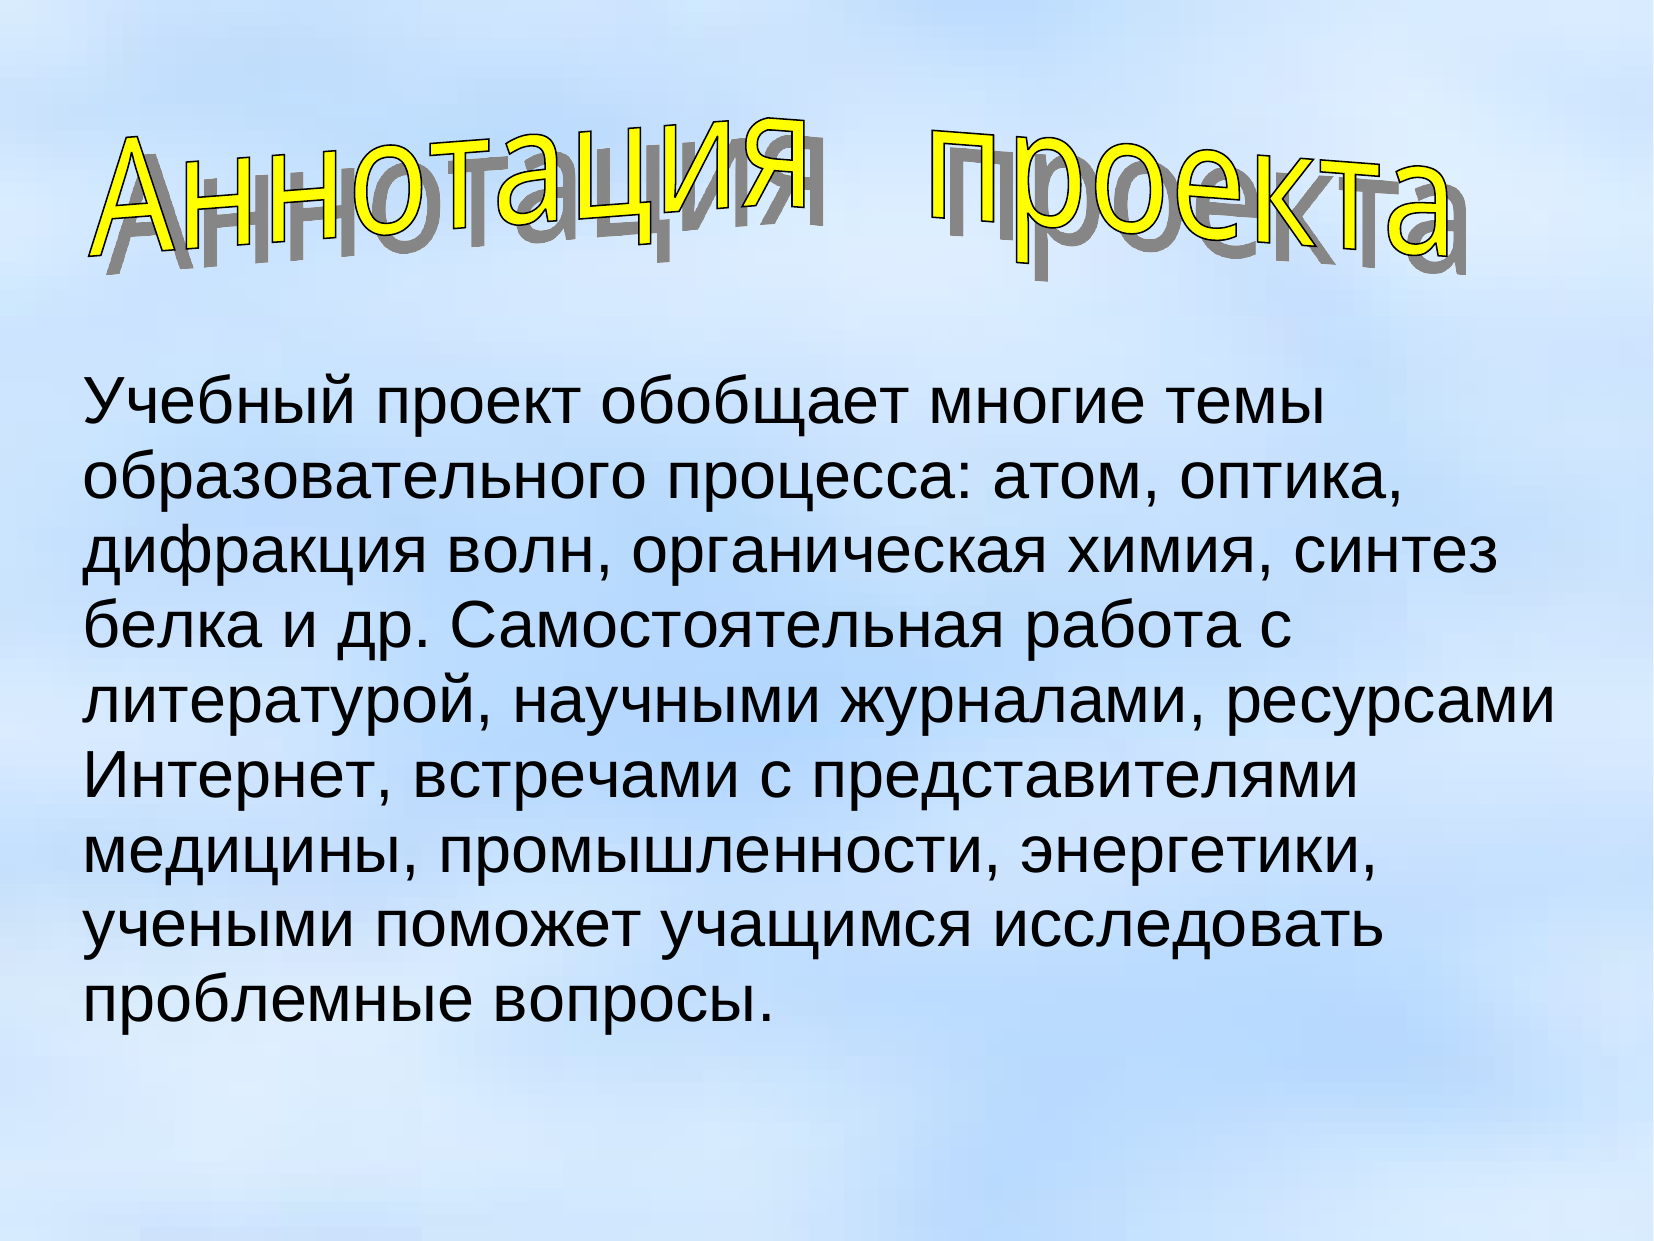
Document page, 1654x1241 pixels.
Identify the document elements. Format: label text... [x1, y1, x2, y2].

text_box Аннотация проекта [1257, 155, 1316, 247]
text_box Аннотация проекта [1388, 165, 1447, 257]
title [117, 155, 146, 205]
subtitle Учебный проект обобщает многие темы образовательного процесса: атом, оптика, дифракция волн, органическая химия, синтез белка и др. Самостоятельная работа с литературой, научными журналами, ресурсами Интернет, встречами с представителями медицины, промышленности, энергетики, учеными поможет учащимся исследовать проблемные вопросы. [82, 297, 1571, 1102]
text_box Аннотация проекта [498, 134, 557, 226]
text_box Аннотация проекта [1320, 159, 1380, 250]
text_box Аннотация проекта [88, 136, 175, 257]
title [1029, 150, 1068, 215]
text_box Аннотация проекта [186, 157, 250, 249]
text_box Аннотация проекта [932, 130, 994, 222]
text_box Аннотация проекта [430, 139, 489, 229]
picture [0, 0, 1654, 1241]
text_box Аннотация проекта [354, 144, 422, 236]
text_box Аннотация проекта [664, 120, 729, 213]
text_box Аннотация проекта [272, 150, 336, 243]
text_box Аннотация проекта [1177, 149, 1240, 241]
title [82, 49, 1571, 257]
text_box Аннотация проекта [579, 127, 651, 245]
text_box Аннотация проекта [1016, 136, 1081, 264]
title [1401, 213, 1435, 244]
text_box Аннотация проекта [742, 117, 804, 208]
text_box Аннотация проекта [1095, 143, 1163, 234]
